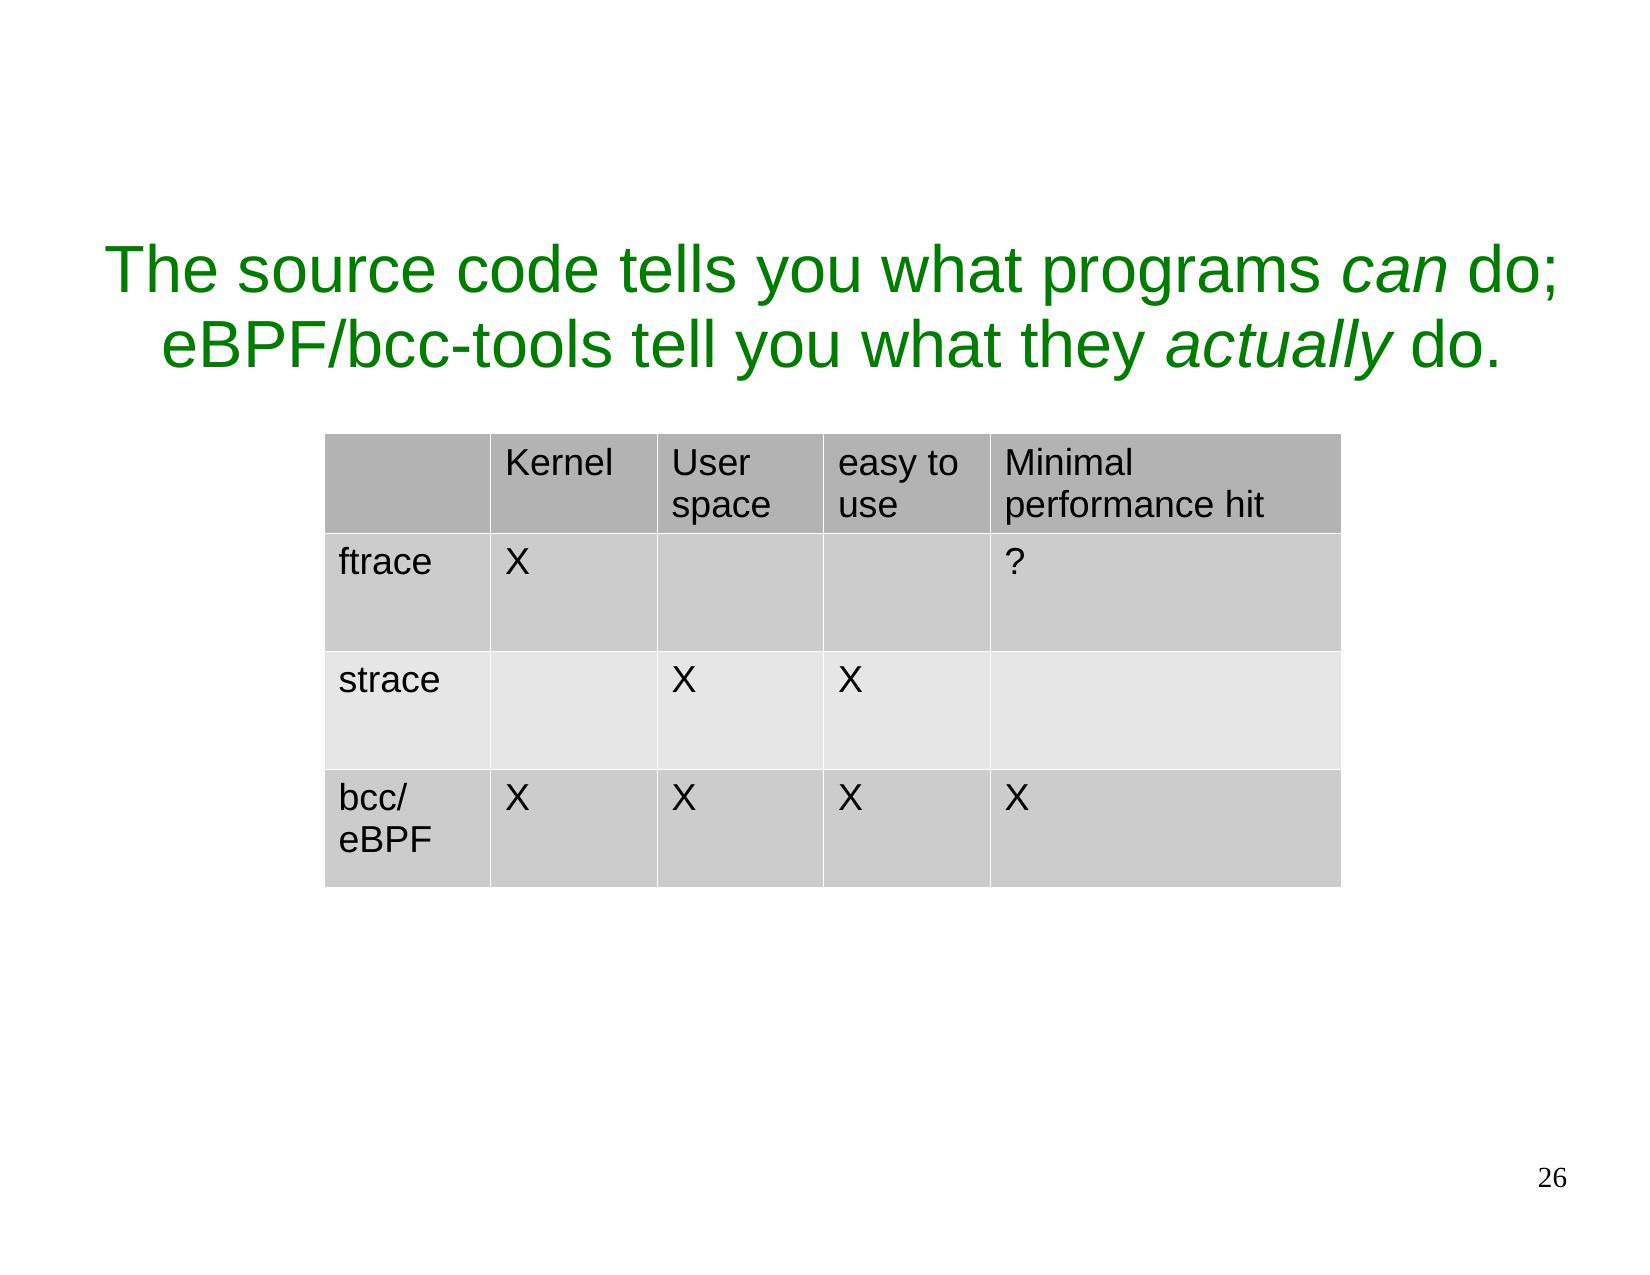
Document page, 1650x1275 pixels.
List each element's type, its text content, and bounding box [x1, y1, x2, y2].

table_cell strace [325, 652, 490, 769]
table_cell X [824, 770, 990, 887]
table_header Minimal performance hit [991, 434, 1341, 533]
table_cell X [491, 770, 657, 887]
table_header [325, 434, 490, 533]
table_header User space [658, 434, 823, 533]
table_cell [991, 652, 1341, 769]
table_cell [658, 534, 823, 651]
table_cell ? [991, 534, 1341, 651]
table_cell X [658, 652, 823, 769]
subtitle The source code tells you what programs can do; eBPF/bcc-tools tell you what they actually do. [87, 167, 1578, 446]
table_cell [824, 534, 990, 651]
table_header easy to use [824, 434, 990, 533]
table_cell bcc/eBPF [325, 770, 490, 887]
table_cell ftrace [325, 534, 490, 651]
table_cell X [491, 534, 657, 651]
table_cell X [991, 770, 1341, 887]
table_cell X [824, 652, 990, 769]
table_header Kernel [491, 434, 657, 533]
table_cell X [658, 770, 823, 887]
table_cell [491, 652, 657, 769]
